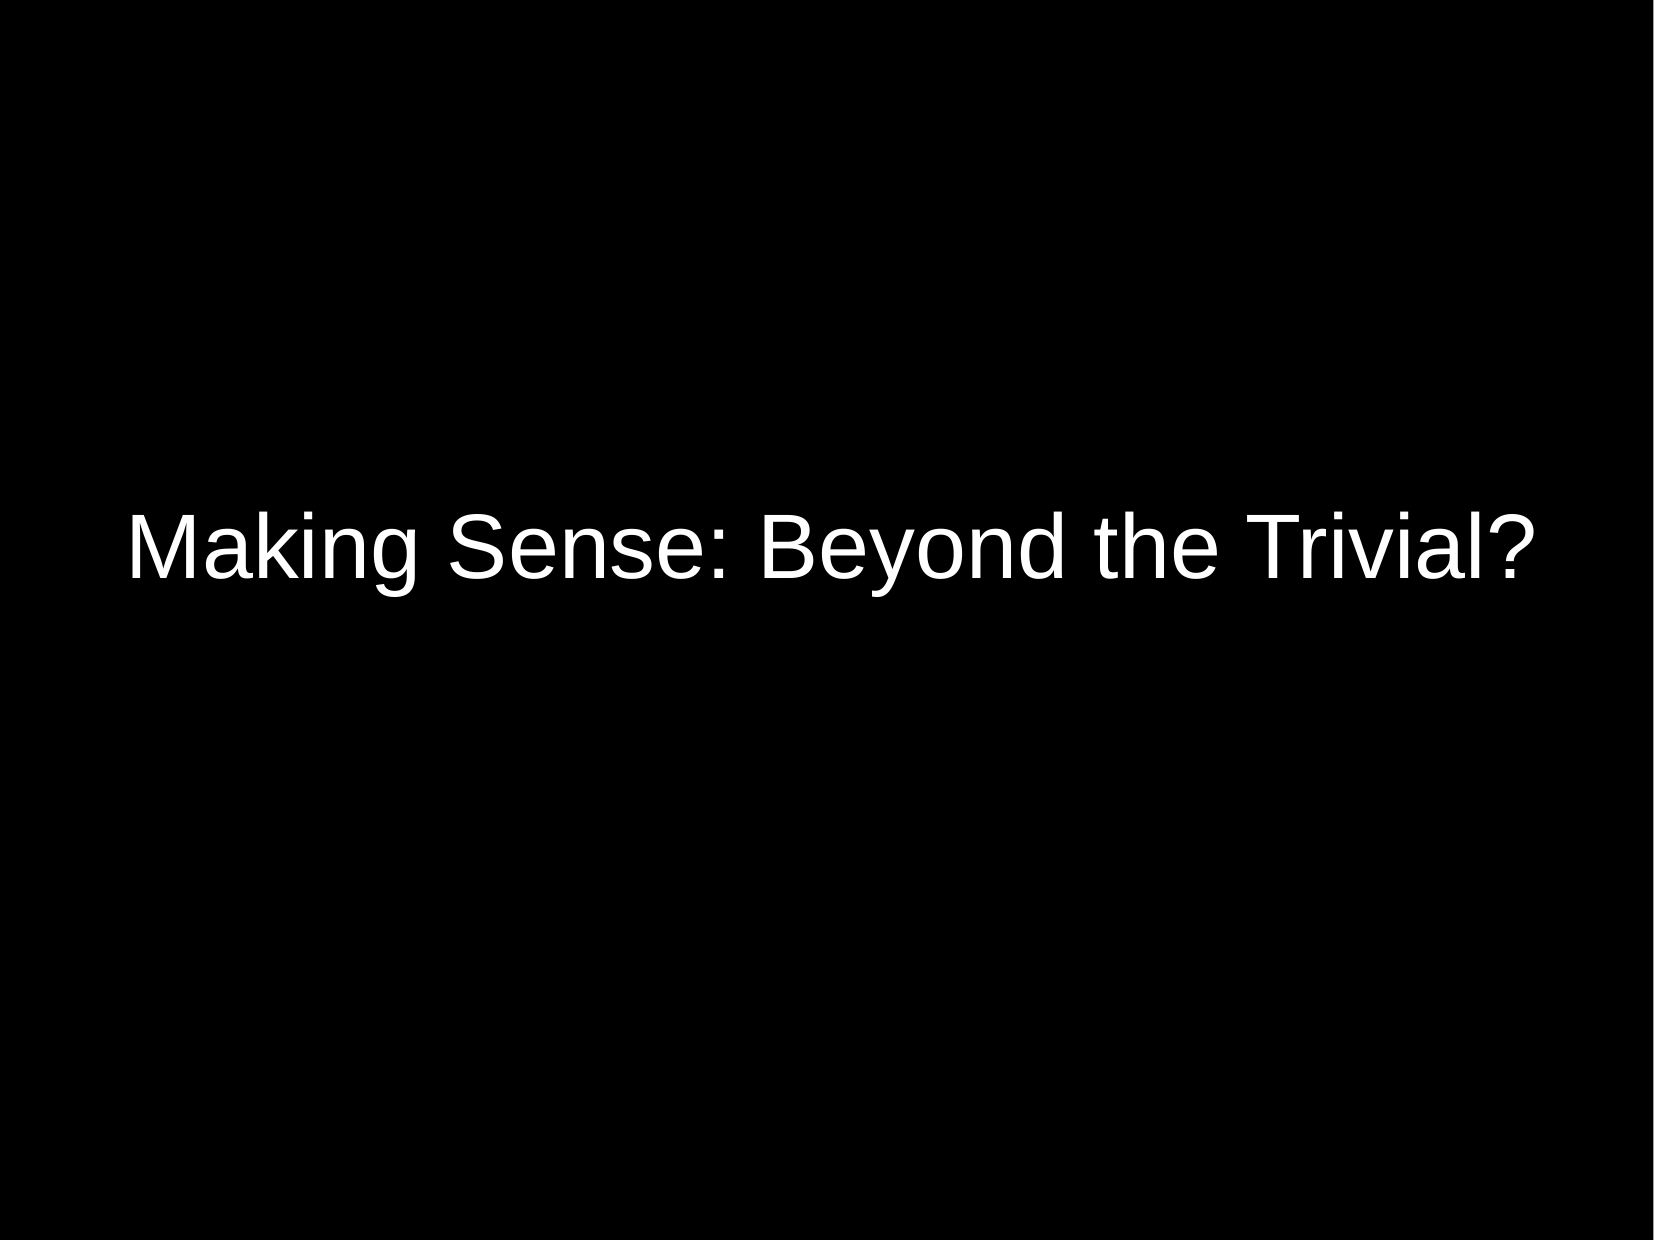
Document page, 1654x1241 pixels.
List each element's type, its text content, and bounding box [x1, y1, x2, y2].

title Making Sense: Beyond the Trivial? [88, 442, 1577, 651]
